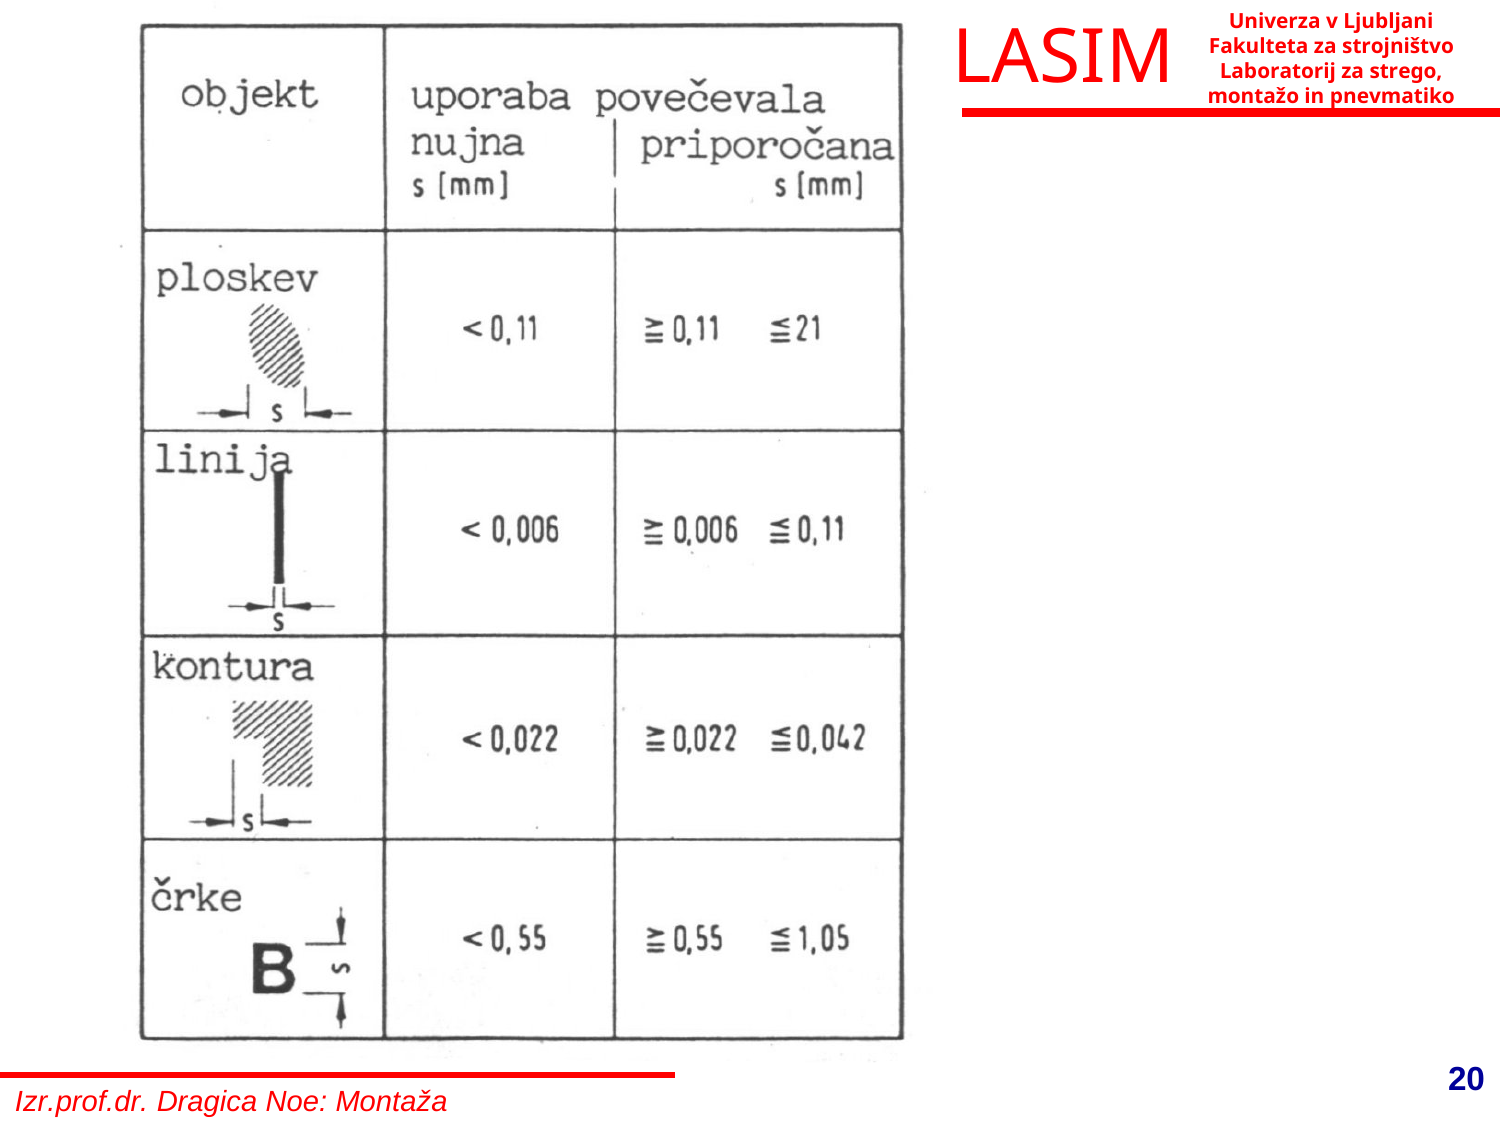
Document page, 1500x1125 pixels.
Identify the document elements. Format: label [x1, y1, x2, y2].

picture [112, 0, 944, 1063]
